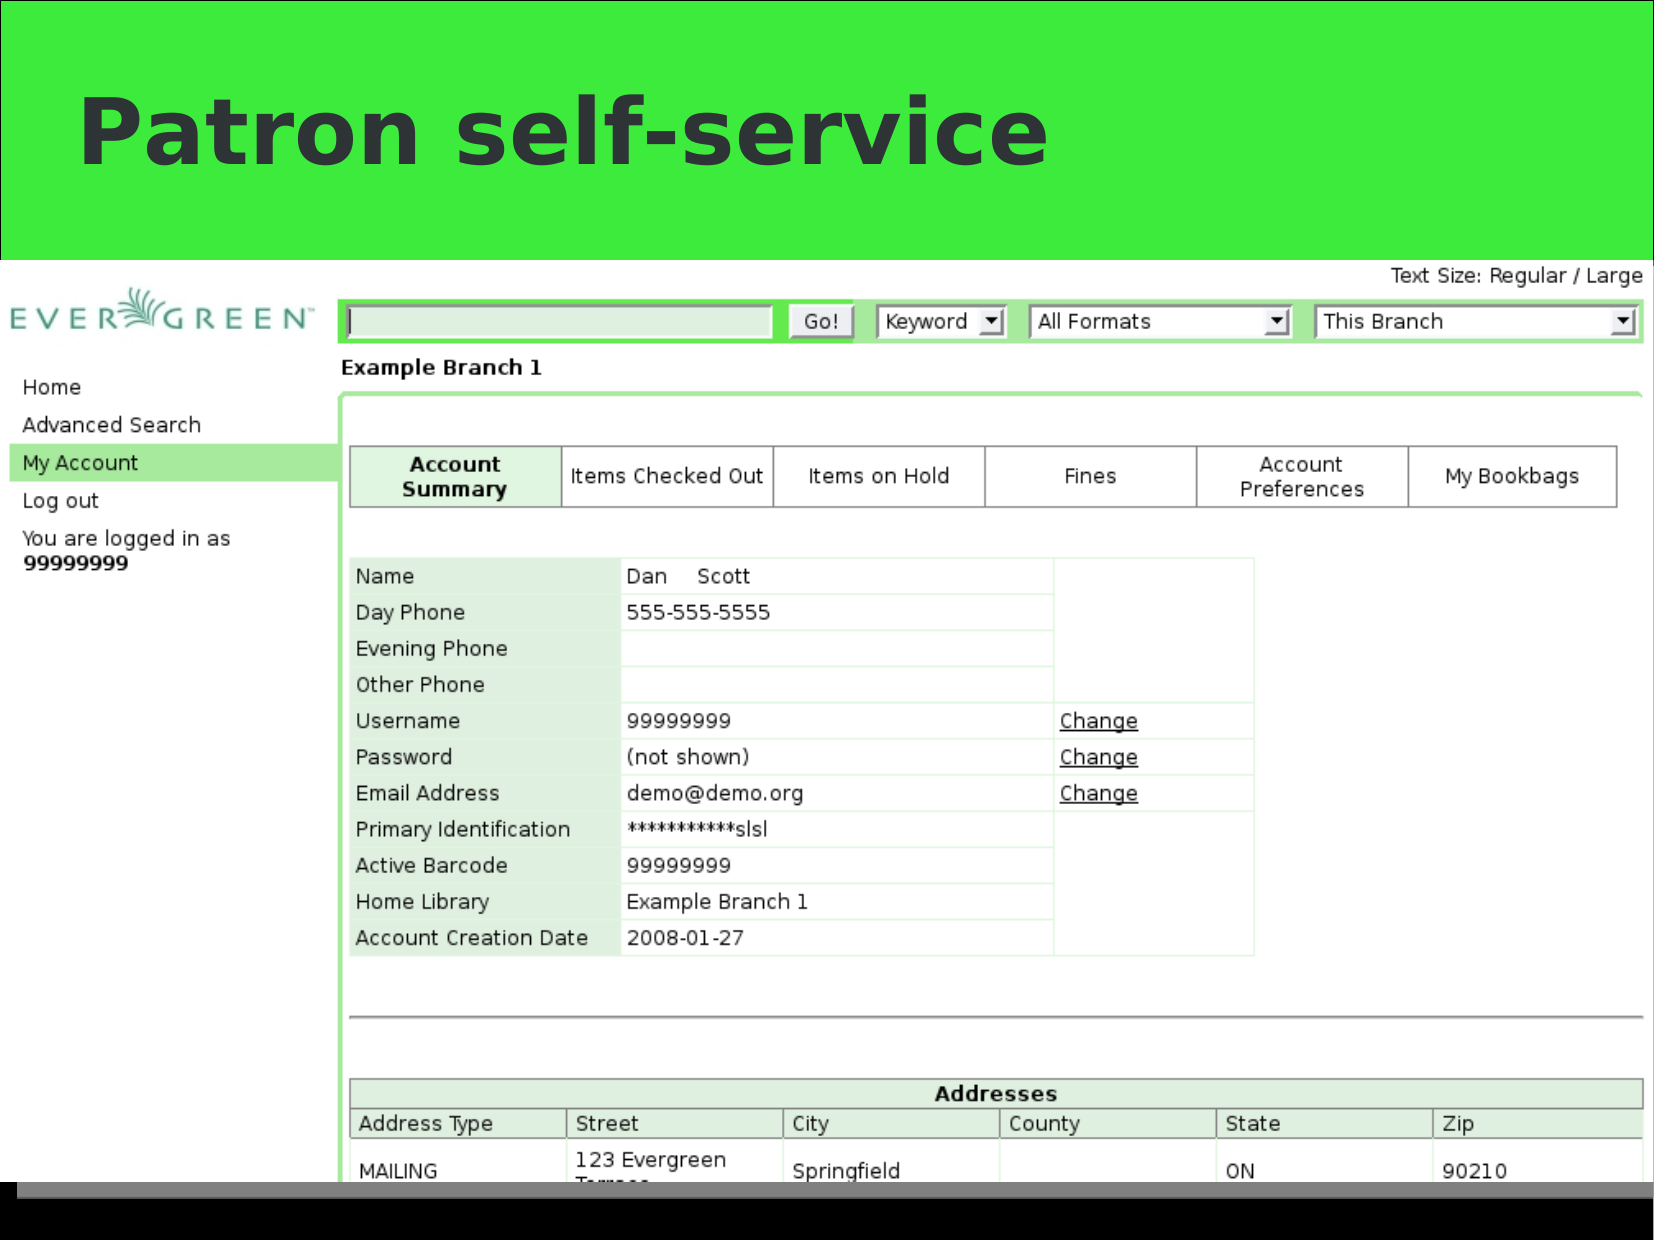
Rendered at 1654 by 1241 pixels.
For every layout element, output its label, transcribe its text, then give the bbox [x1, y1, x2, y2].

picture [0, 260, 1654, 1182]
title Patron self-service [76, 29, 1565, 237]
